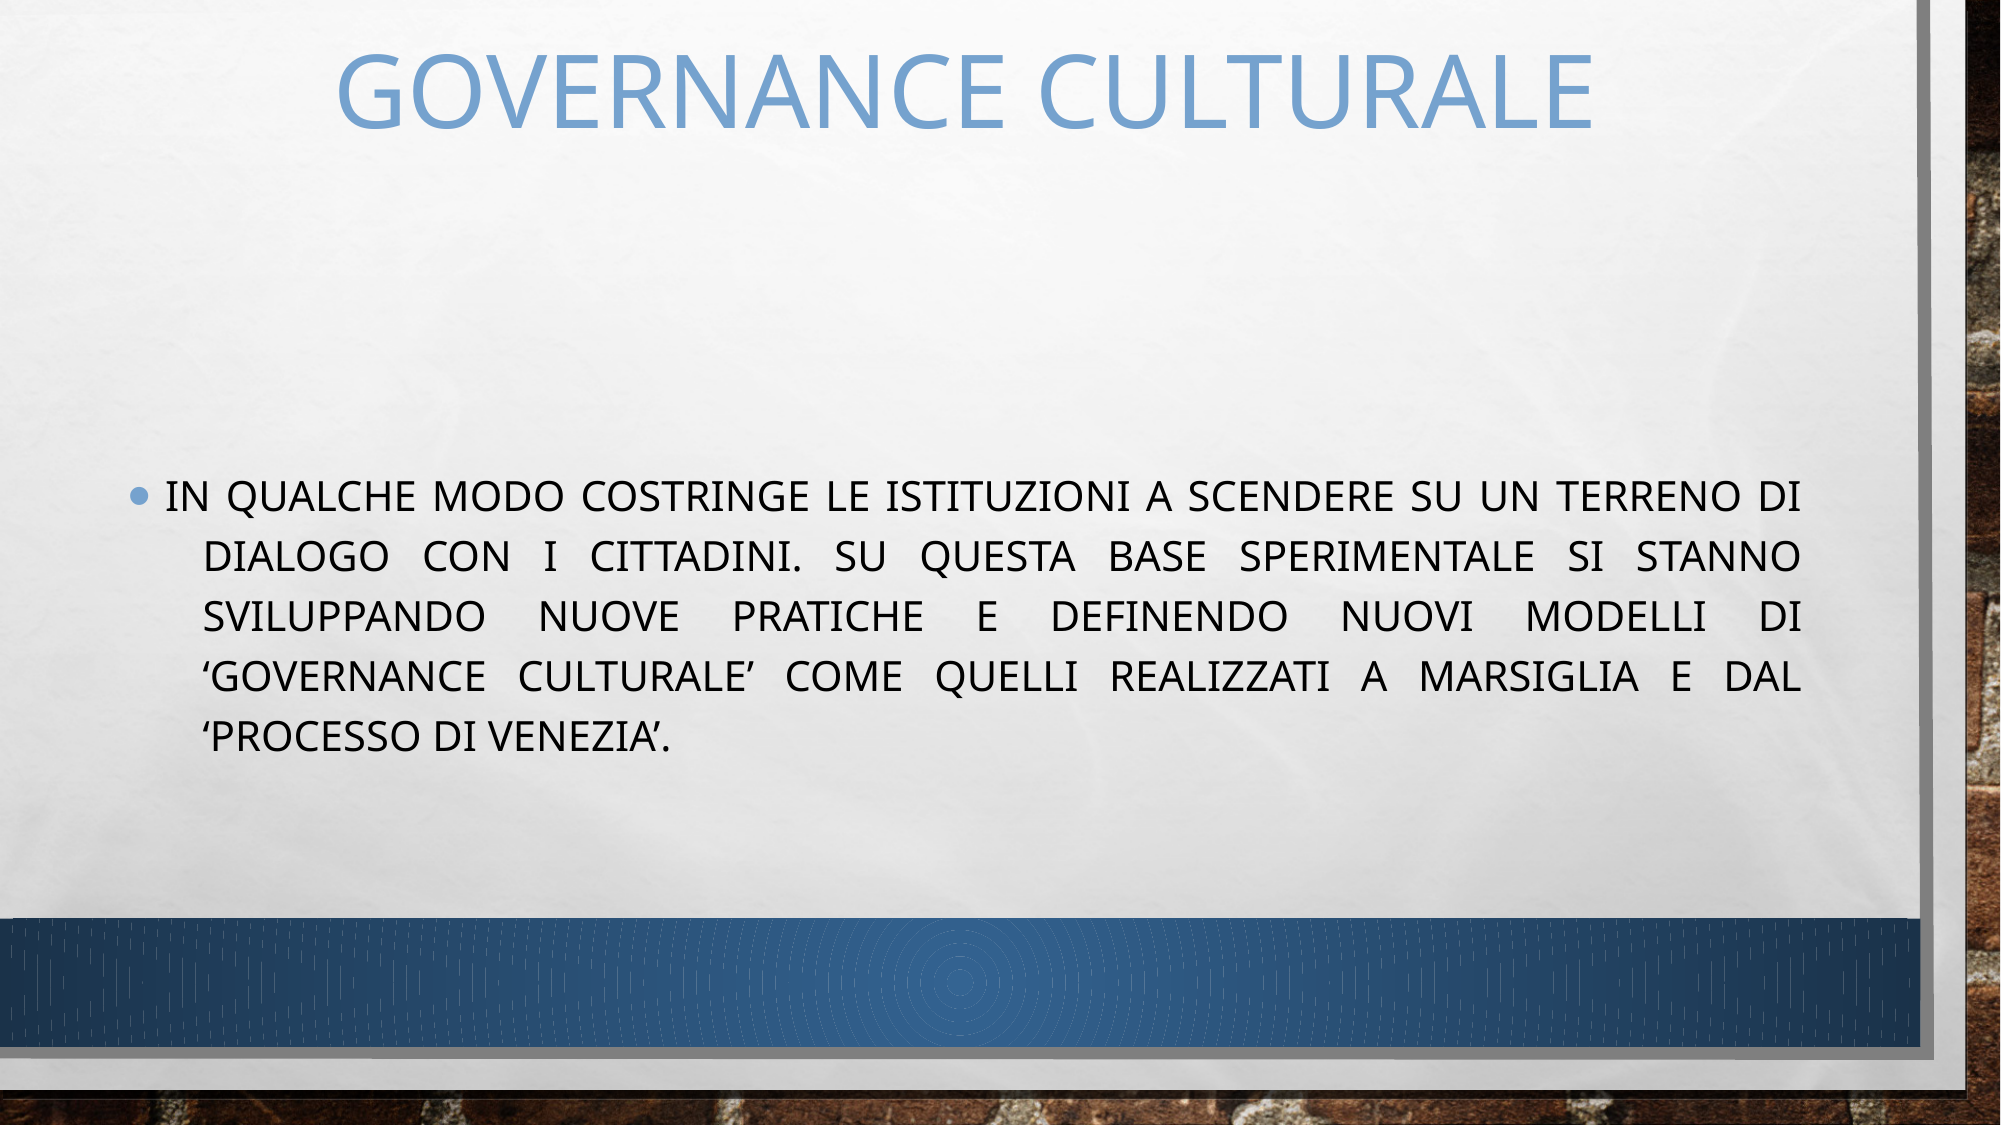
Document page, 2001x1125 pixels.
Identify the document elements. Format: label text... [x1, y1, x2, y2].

list in qualche modo costringe le istituzioni a scendere su un terreno di dialogo con i cittadini. Su questa base sperimentale si stanno sviluppando nuove pratiche e definendo nuovi modelli di ‘governance culturale’ come quelli realizzati a Marsiglia e dal ‘Processo di Venezia’. [112, 338, 1818, 882]
title Governance culturale [112, 29, 1819, 160]
